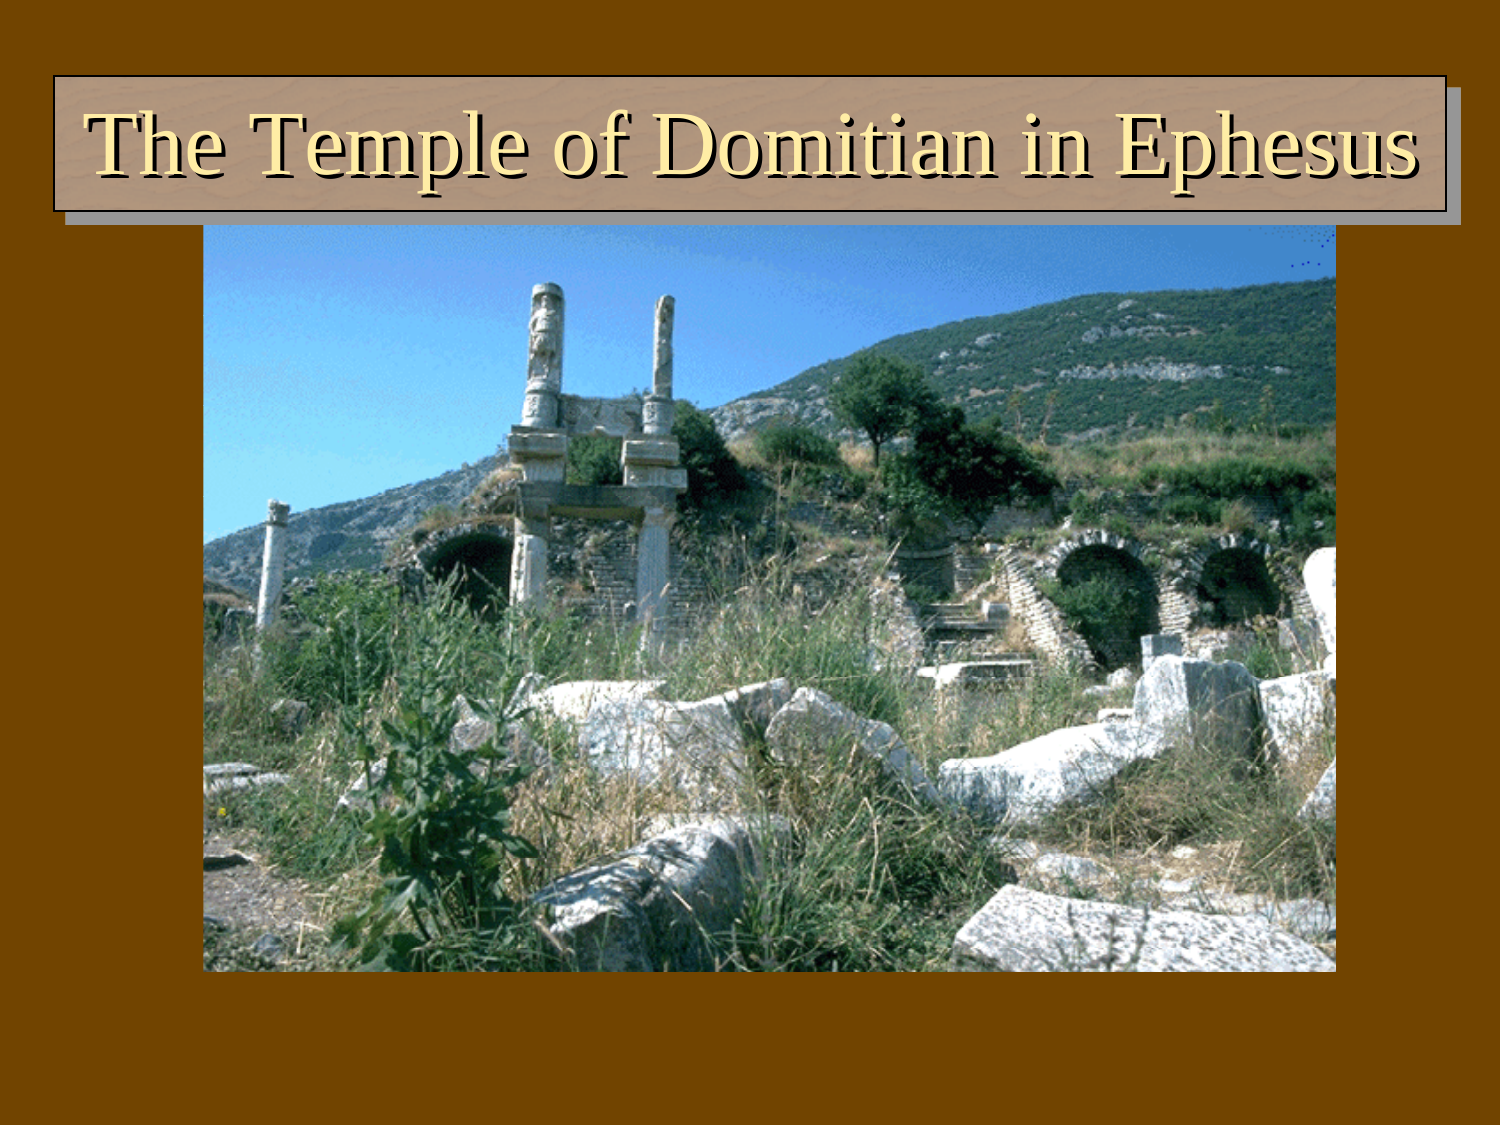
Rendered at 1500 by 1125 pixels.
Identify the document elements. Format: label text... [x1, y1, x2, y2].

title The Temple of Domitian in Ephesus [30, 22, 1475, 266]
picture [203, 224, 1338, 974]
